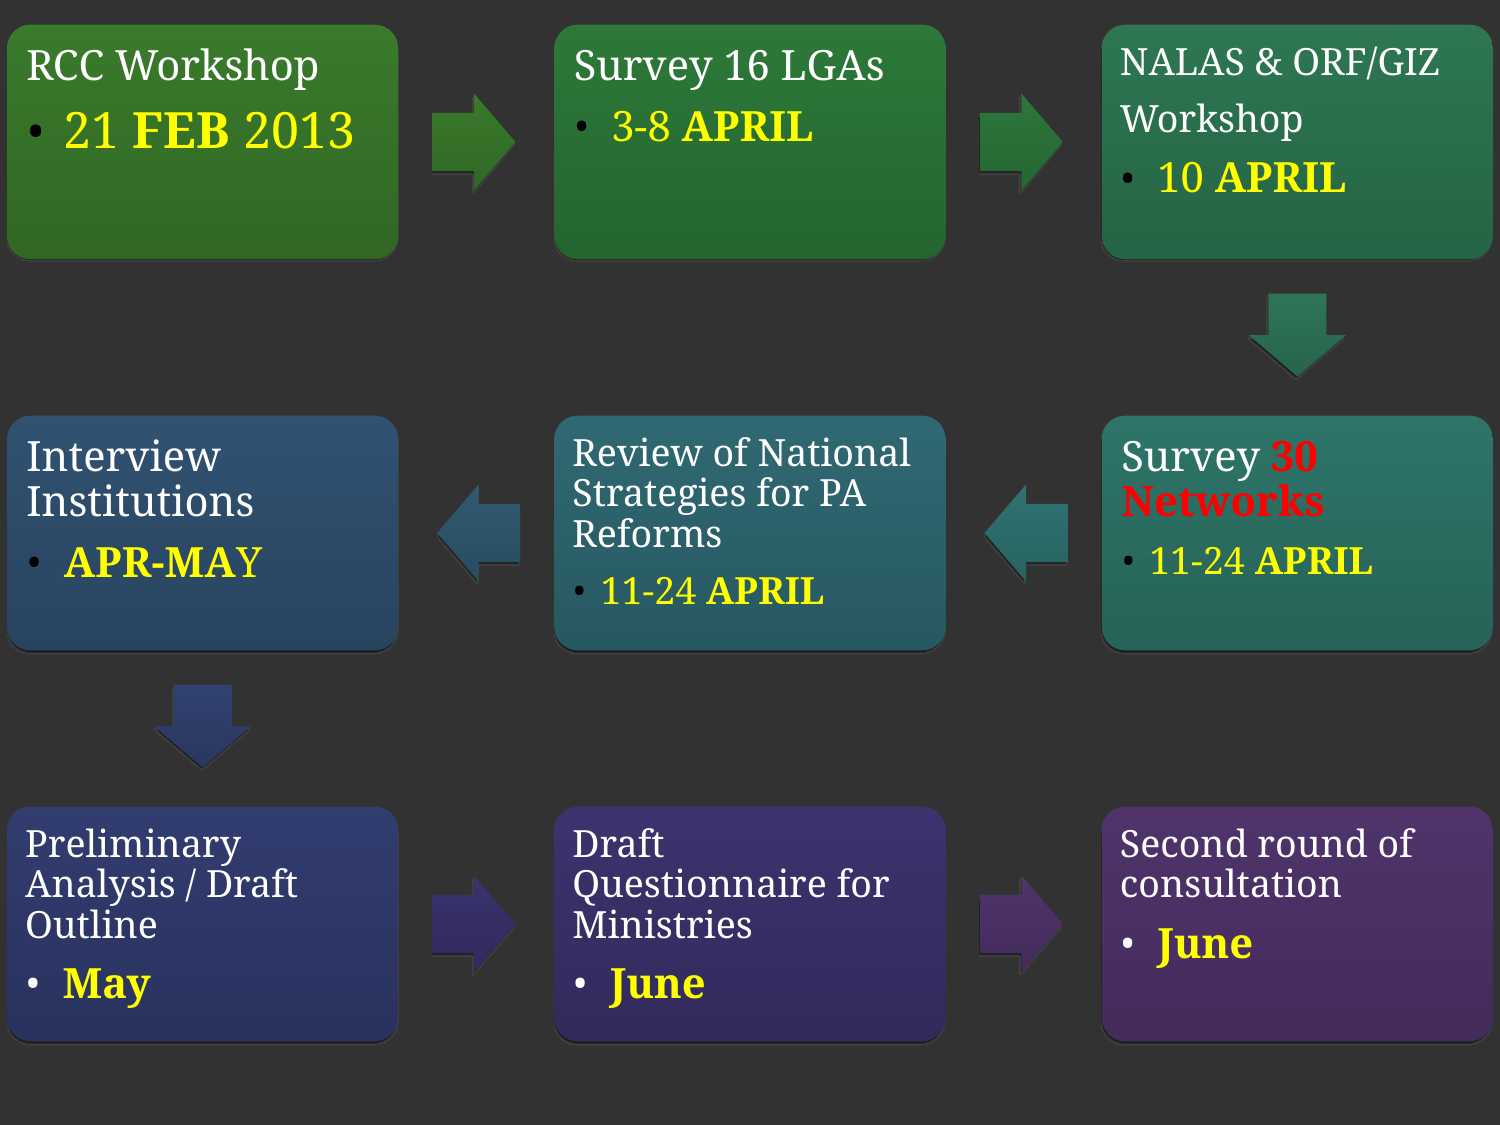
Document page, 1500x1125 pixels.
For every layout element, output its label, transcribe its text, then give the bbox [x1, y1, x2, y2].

text_box Survey 16 LGAs 3-8 APRIL [554, 24, 946, 260]
text_box [984, 484, 1068, 582]
text_box Survey 30 Networks 11-24 APRIL [1101, 415, 1493, 651]
text_box Interview Institutions APR-MAY [7, 415, 399, 651]
text_box [437, 484, 521, 582]
text_box [979, 875, 1063, 973]
text_box Second round of consultation June [1101, 806, 1493, 1042]
text_box [979, 93, 1063, 191]
text_box Draft Questionnaire for Ministries June [554, 806, 946, 1042]
text_box Preliminary Analysis / Draft Outline May [7, 806, 399, 1042]
text_box NALAS & ORF/GIZ Workshop 10 APRIL [1101, 24, 1493, 260]
text_box [1248, 293, 1346, 377]
text_box Review of National Strategies for PA Reforms 11-24 APRIL [554, 415, 946, 651]
text_box [154, 684, 252, 768]
text_box RCC Workshop 21 FEB 2013 [7, 24, 399, 260]
text_box [432, 875, 516, 973]
text_box [432, 93, 516, 191]
